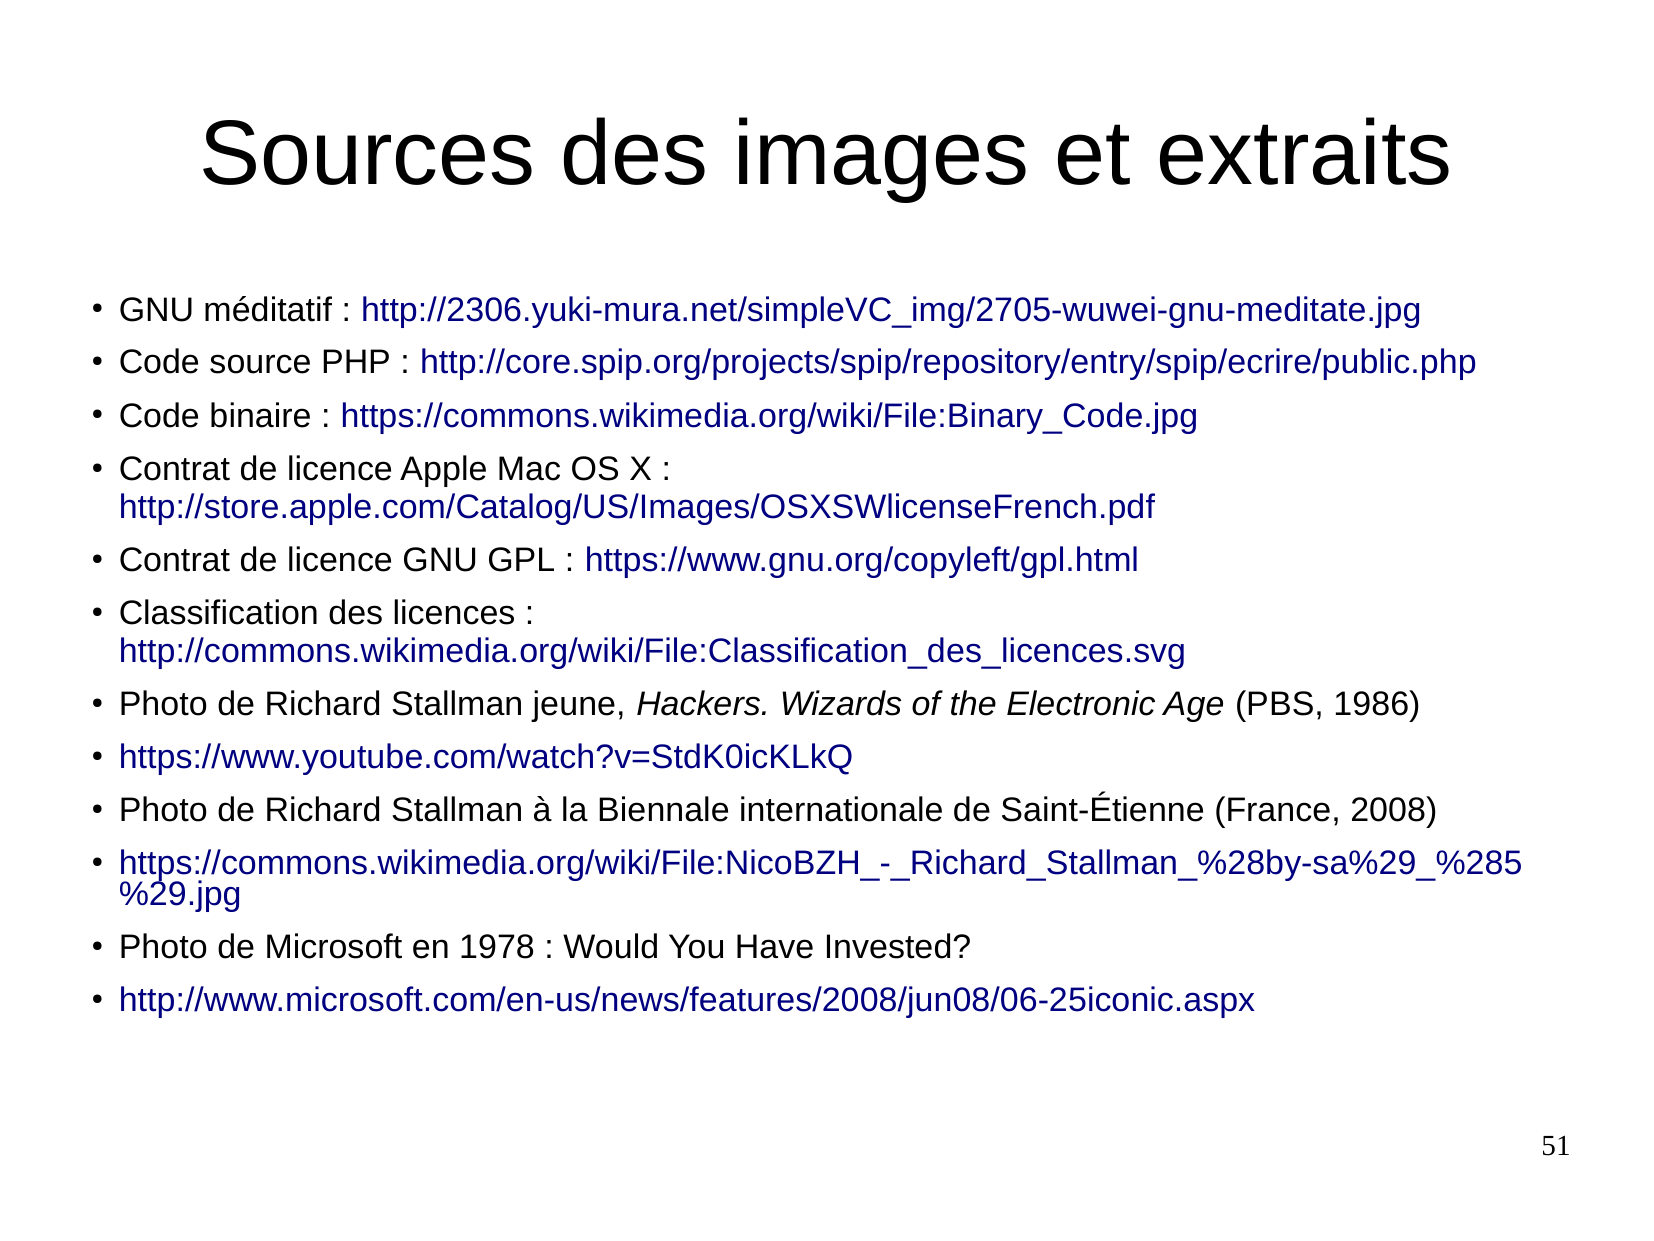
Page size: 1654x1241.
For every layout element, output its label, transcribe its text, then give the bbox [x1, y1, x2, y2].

list GNU méditatif : http://2306.yuki-mura.net/simpleVC_img/2705-wuwei-gnu-meditate.jpg Code source PHP : http://core.spip.org/projects/spip/repository/entry/spip/ecrire/public.php Code binaire : https://commons.wikimedia.org/wiki/File:Binary_Code.jpg Contrat de licence Apple Mac OS X : http://store.apple.com/Catalog/US/Images/OSXSWlicenseFrench.pdf Contrat de licence GNU GPL : https://www.gnu.org/copyleft/gpl.html Classification des licences : http://commons.wikimedia.org/wiki/File:Classification_des_licences.svg Photo de Richard Stallman jeune, Hackers. Wizards of the Electronic Age (PBS, 1986) https://www.youtube.com/watch?v=StdK0icKLkQ Photo de Richard Stallman à la Biennale internationale de Saint-Étienne (France, 2008) https://commons.wikimedia.org/wiki/File:NicoBZH_-_Richard_Stallman_%28by-sa%29_%285%29.jpg Photo de Microsoft en 1978 : Would You Have Invested? http://www.microsoft.com/en-us/news/features/2008/jun08/06-25iconic.aspx [82, 290, 1538, 1010]
title Sources des images et extraits [82, 49, 1571, 257]
